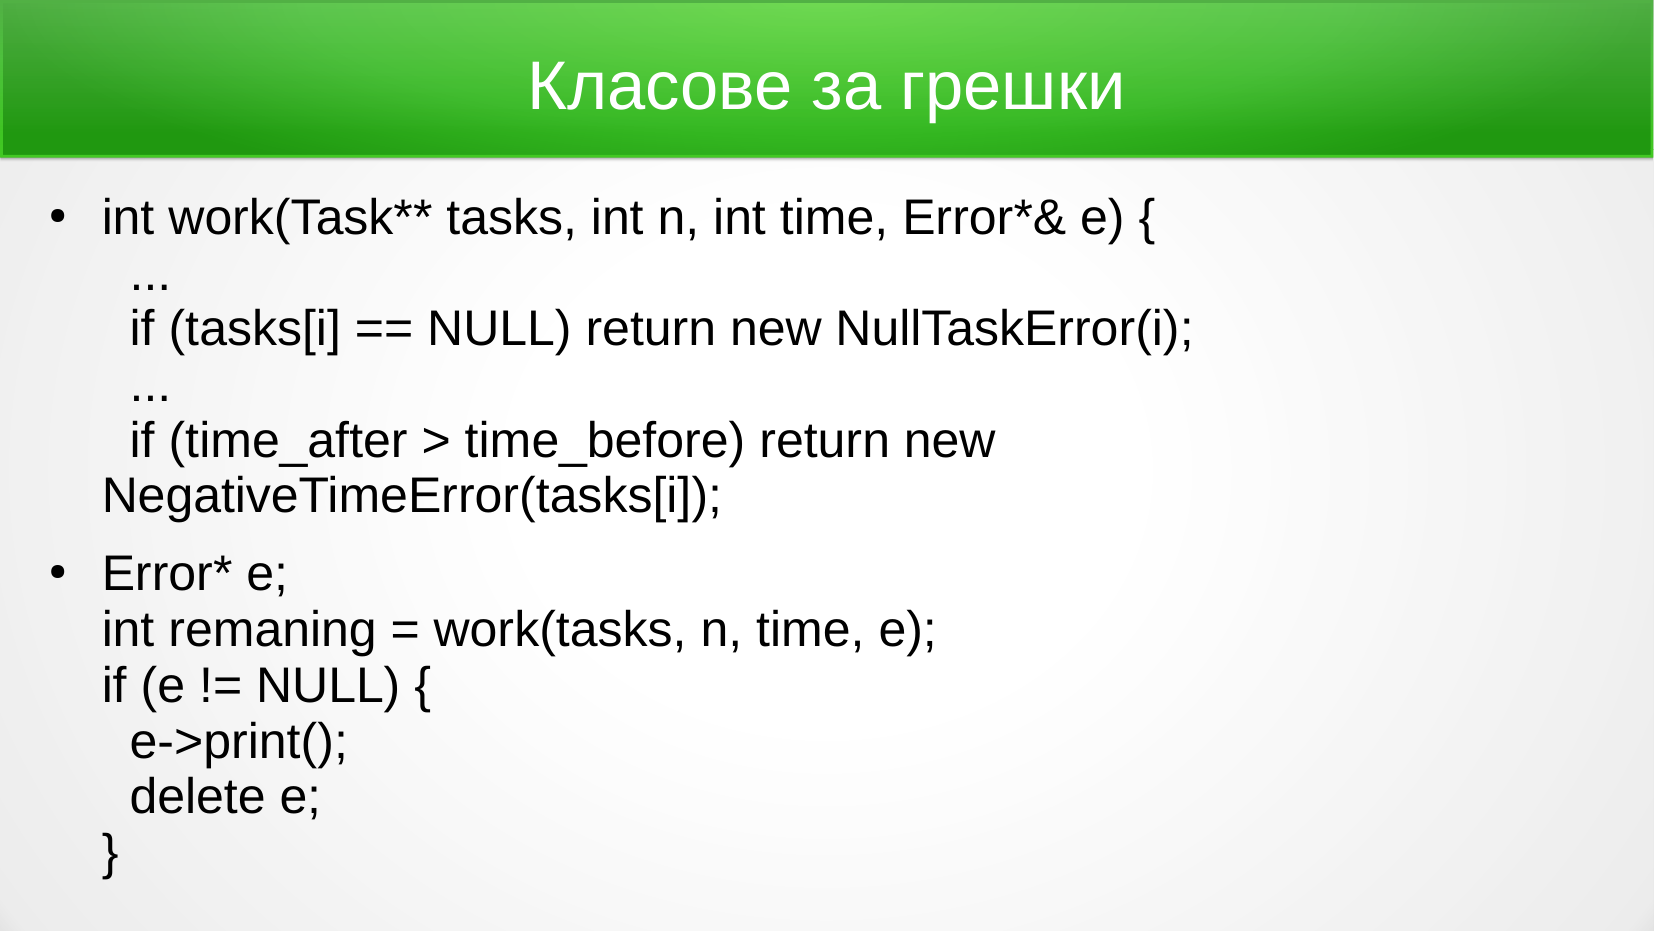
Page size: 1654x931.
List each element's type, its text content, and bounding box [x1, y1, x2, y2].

title Класове за грешки [82, 37, 1571, 135]
list int work(Task** tasks, int n, int time, Error*& e) { ... if (tasks[i] == NULL) return new NullTaskError(i); ... if (time_after > time_before) return new NegativeTimeError(tasks[i]); Error* e; int remaning = work(tasks, n, time, e); if (e != NULL) { e->print(); delete e; } [31, 188, 1619, 910]
